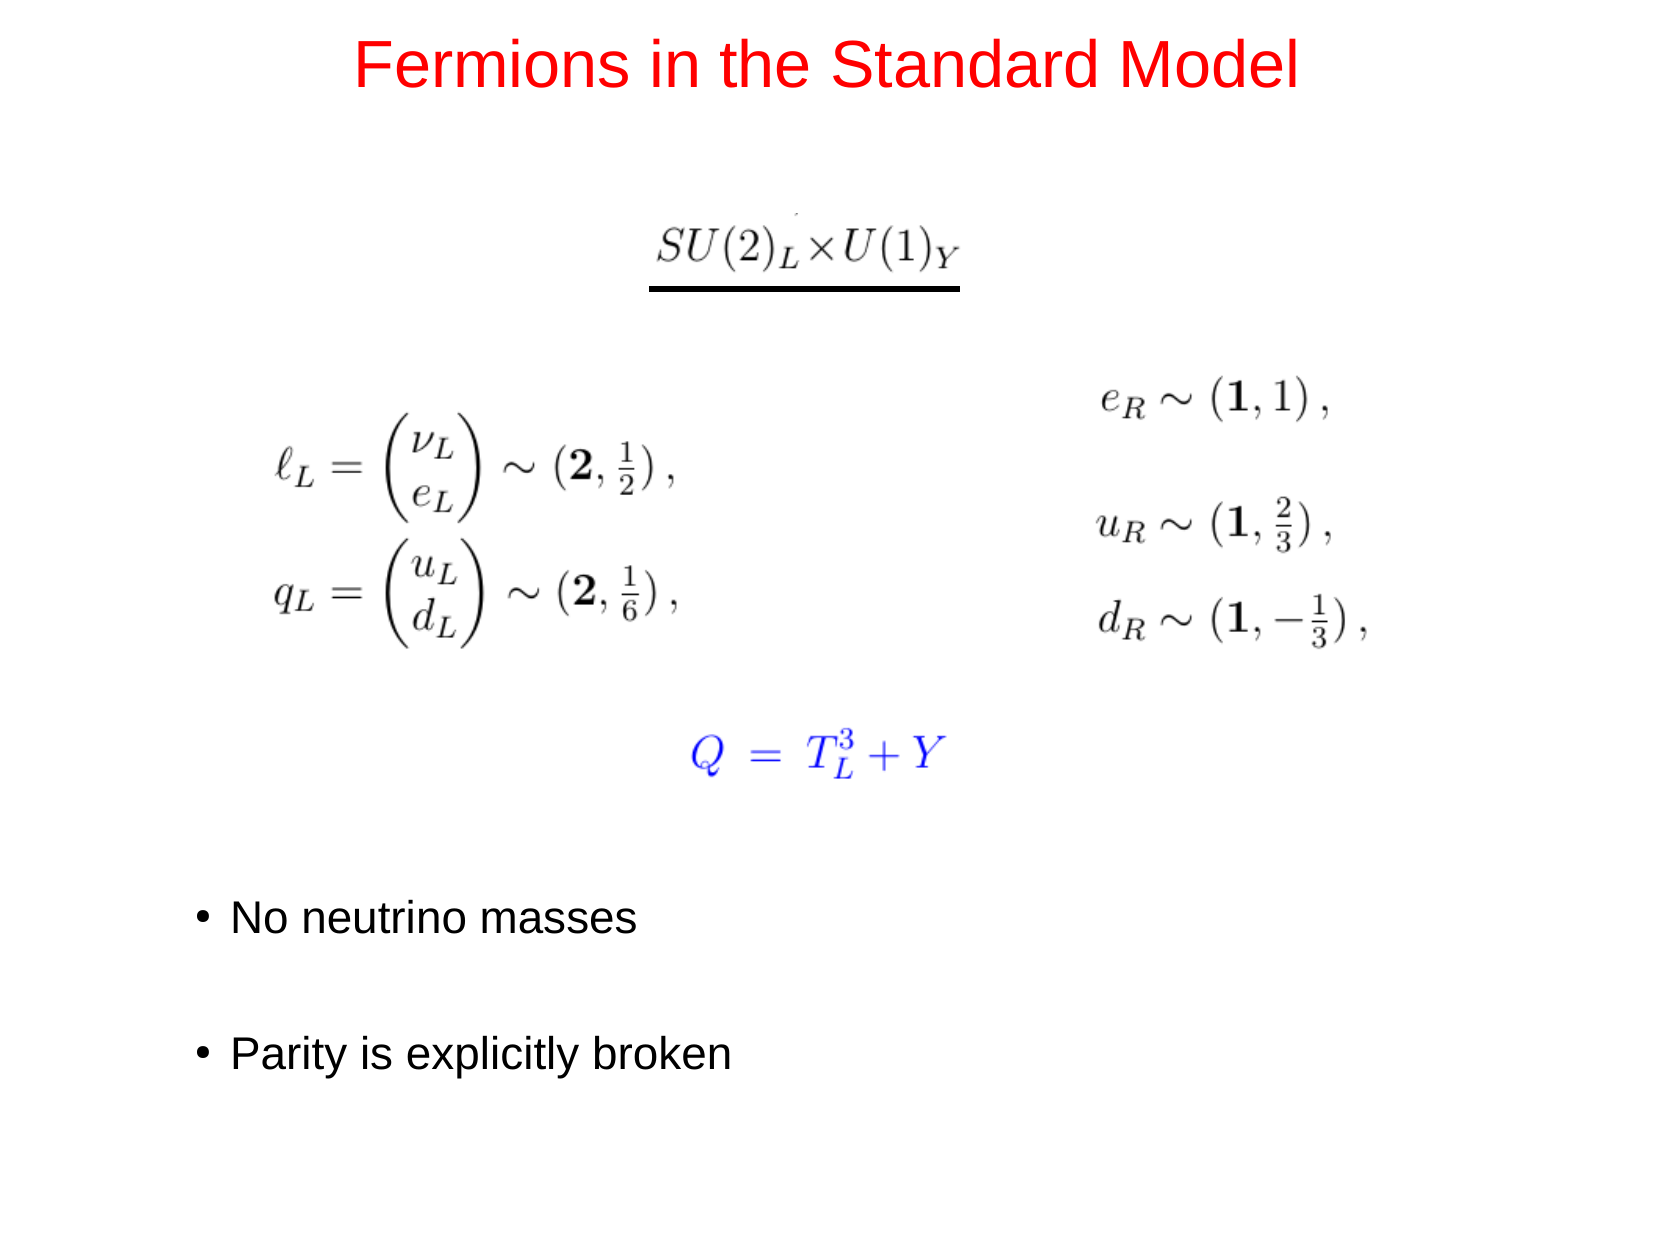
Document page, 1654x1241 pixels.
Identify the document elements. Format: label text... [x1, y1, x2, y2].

picture [649, 213, 961, 278]
picture [682, 722, 972, 801]
title Fermions in the Standard Model [82, 0, 1572, 168]
picture [1065, 373, 1417, 679]
picture [225, 404, 844, 699]
text_box No neutrino masses Parity is explicitly broken [180, 885, 761, 1087]
